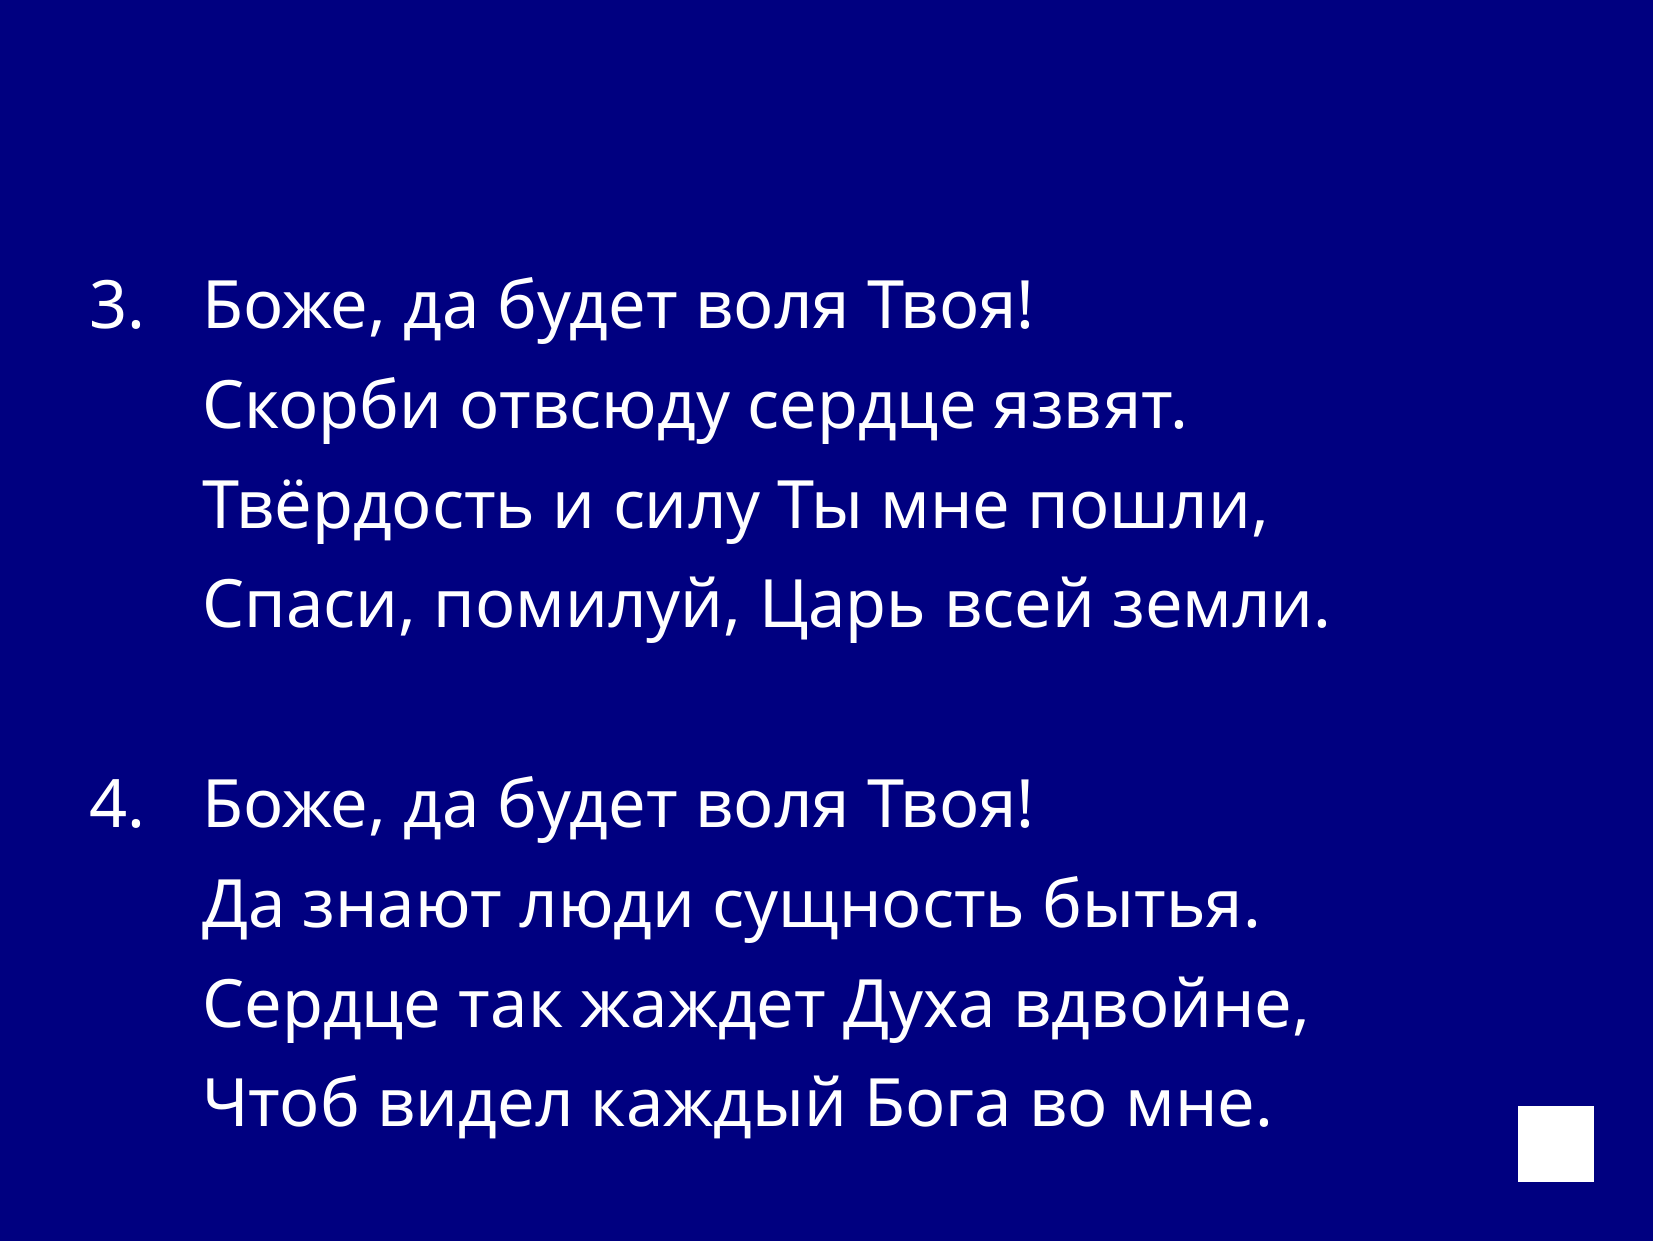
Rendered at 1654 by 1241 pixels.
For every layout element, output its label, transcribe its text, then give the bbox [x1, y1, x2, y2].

text_box [1518, 1106, 1594, 1182]
text_box 3. Боже, да будет воля Твоя! Скорби отвсюду сердце язвят. Твёрдость и силу Ты мне пошли, Спаси, помилуй, Царь всей земли. 4. Боже, да будет воля Твоя! Да знают люди сущность бытья. Сердце так жаждет Духа вдвойне, Чтоб видел каждый Бога во мне. [75, 150, 1576, 1163]
